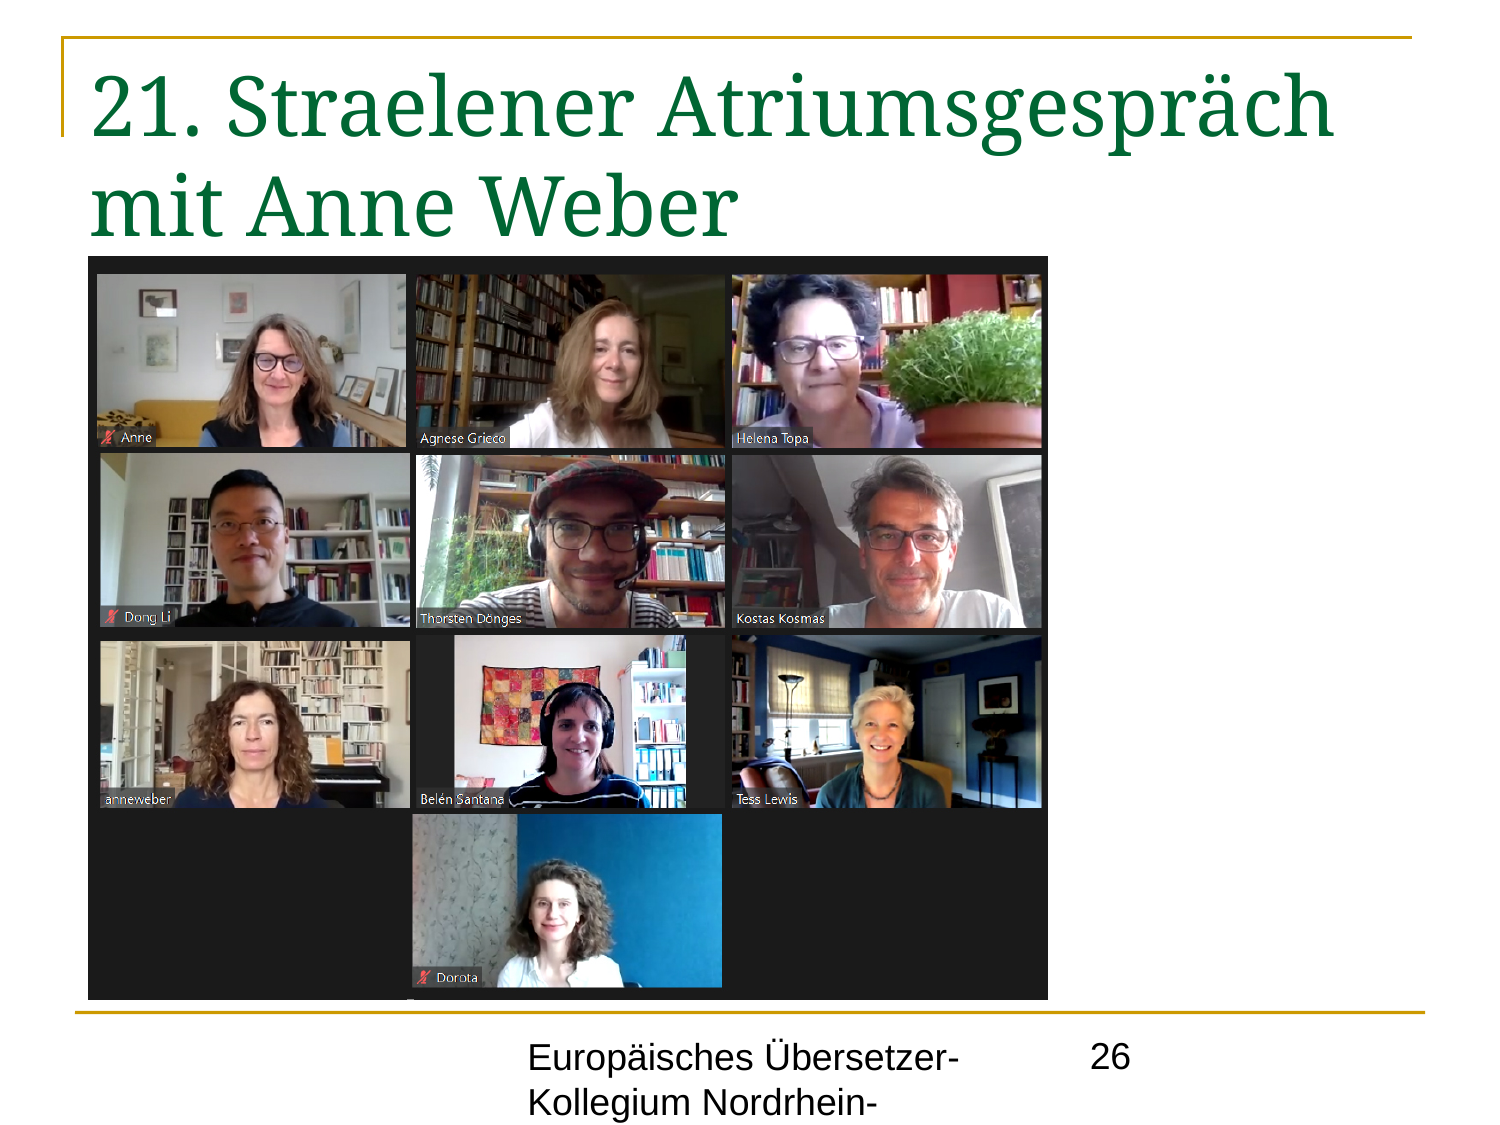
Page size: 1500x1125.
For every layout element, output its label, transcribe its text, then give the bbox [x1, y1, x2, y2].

picture [88, 256, 1048, 1000]
text_box [1074, 1024, 1425, 1100]
text_box Europäisches Übersetzer-Kollegium Nordrhein-Westfalen in Straelen [512, 1025, 988, 1100]
title 21. Straelener Atriumsgespräch mit Anne Weber [75, 45, 1425, 233]
